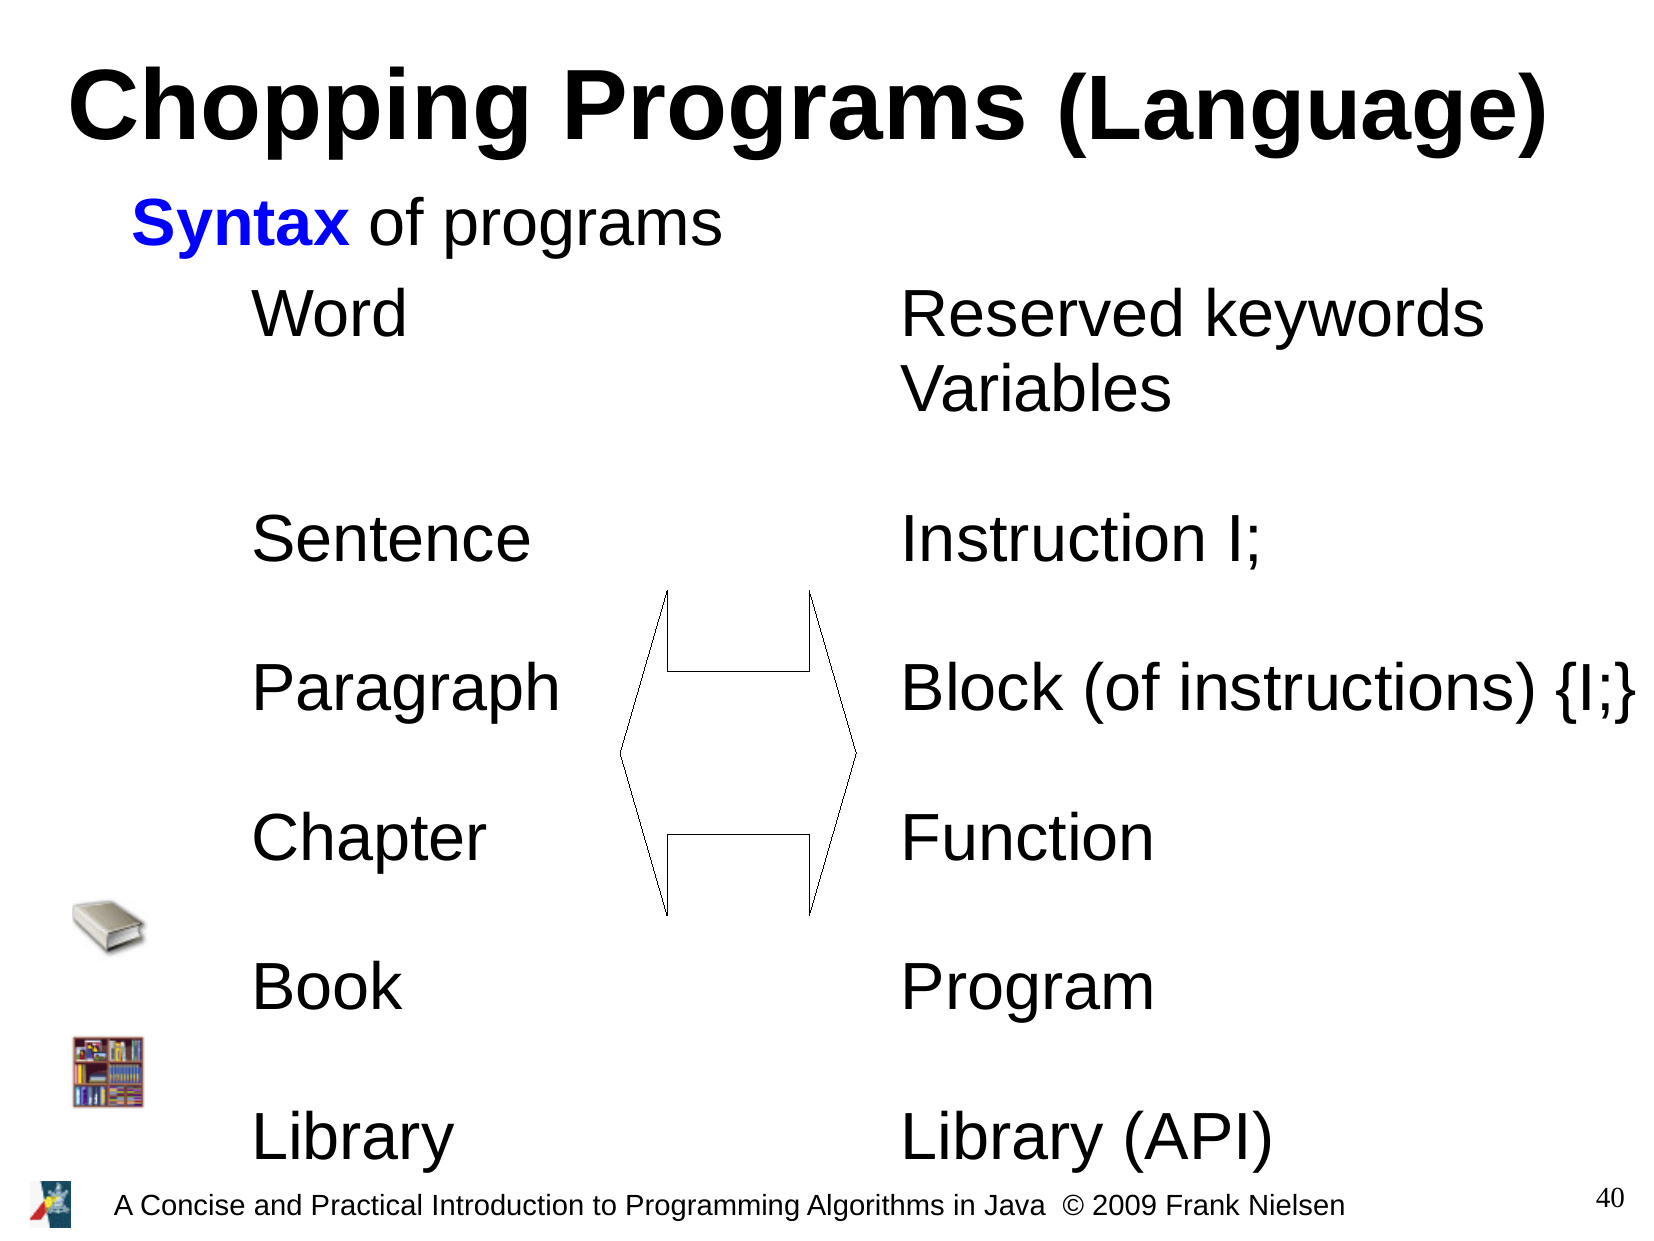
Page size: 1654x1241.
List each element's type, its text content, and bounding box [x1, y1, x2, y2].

text_box Reserved keywords Variables Instruction I; Block (of instructions) {I;} Function Program Library (API) [885, 269, 1653, 1182]
text_box Chopping Programs (Language) [53, 41, 1619, 339]
text_box Syntax of programs [116, 177, 758, 267]
text_box [620, 590, 857, 916]
text_box Word Sentence Paragraph Chapter Book Library [236, 269, 577, 1182]
picture [69, 1033, 148, 1112]
picture [29, 1181, 71, 1228]
picture [72, 885, 148, 961]
